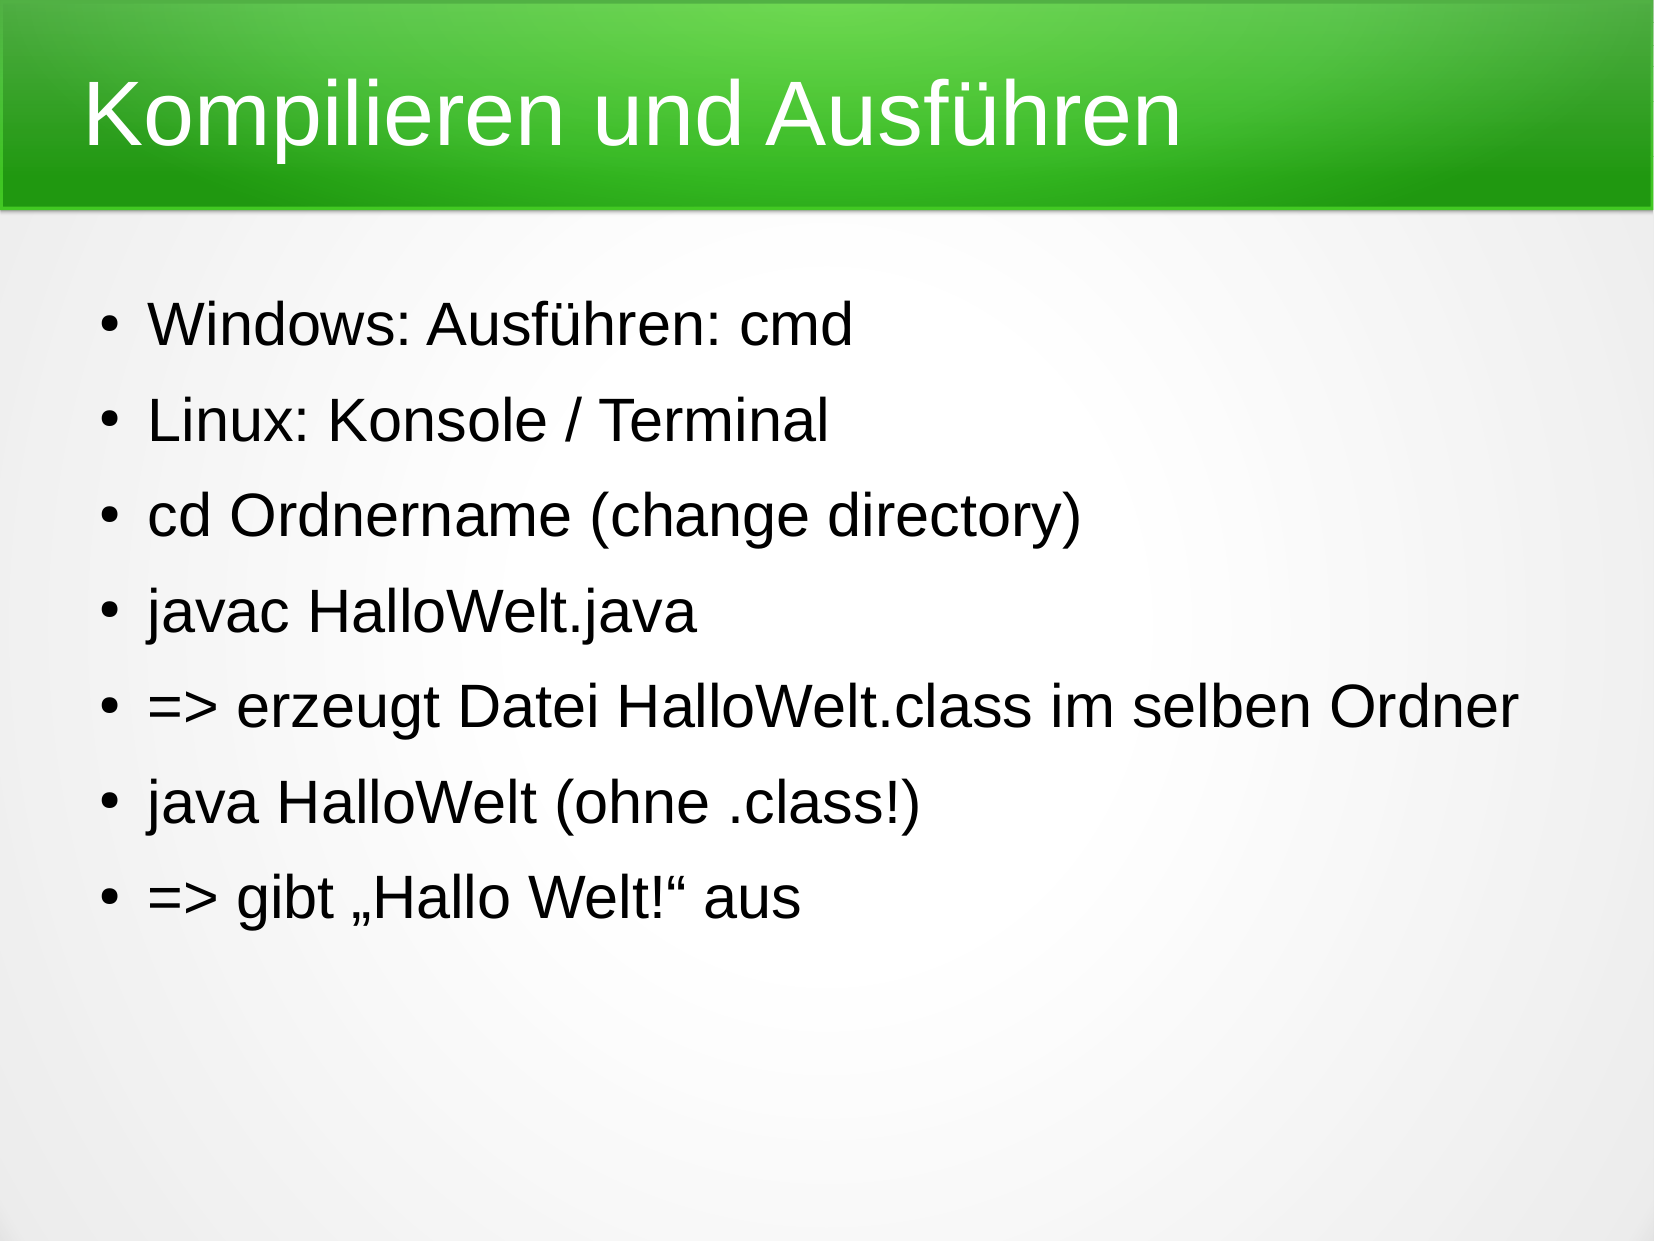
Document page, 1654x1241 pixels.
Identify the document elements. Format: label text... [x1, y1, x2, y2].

title Kompilieren und Ausführen [82, 49, 1571, 179]
list Windows: Ausführen: cmd Linux: Konsole / Terminal cd Ordnername (change directory) javac HalloWelt.java => erzeugt Datei HalloWelt.class im selben Ordner java HalloWelt (ohne .class!) => gibt „Hallo Welt!“ aus [82, 290, 1538, 1010]
